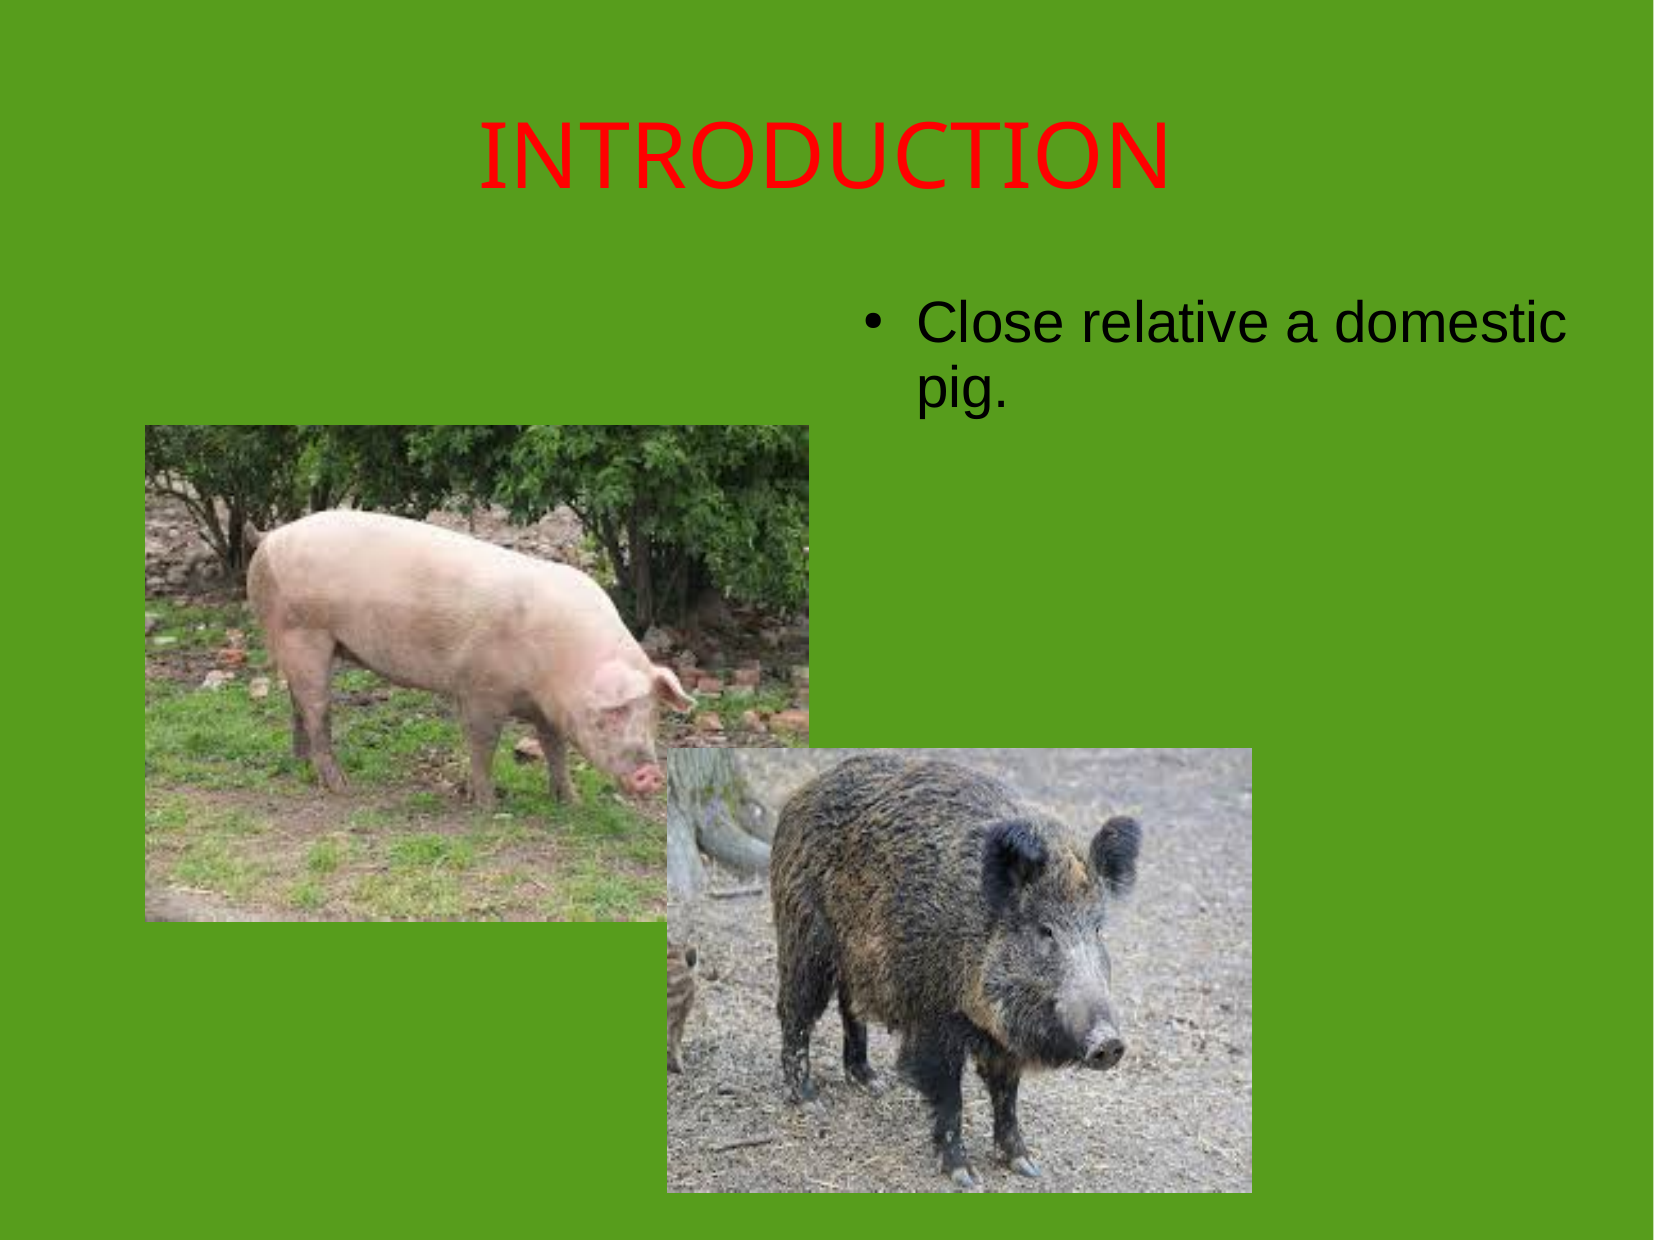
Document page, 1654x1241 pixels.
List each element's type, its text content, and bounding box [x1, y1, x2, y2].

title INTRODUCTION [82, 49, 1571, 257]
picture [145, 425, 1252, 1193]
list Close relative a domestic pig. [845, 290, 1572, 634]
